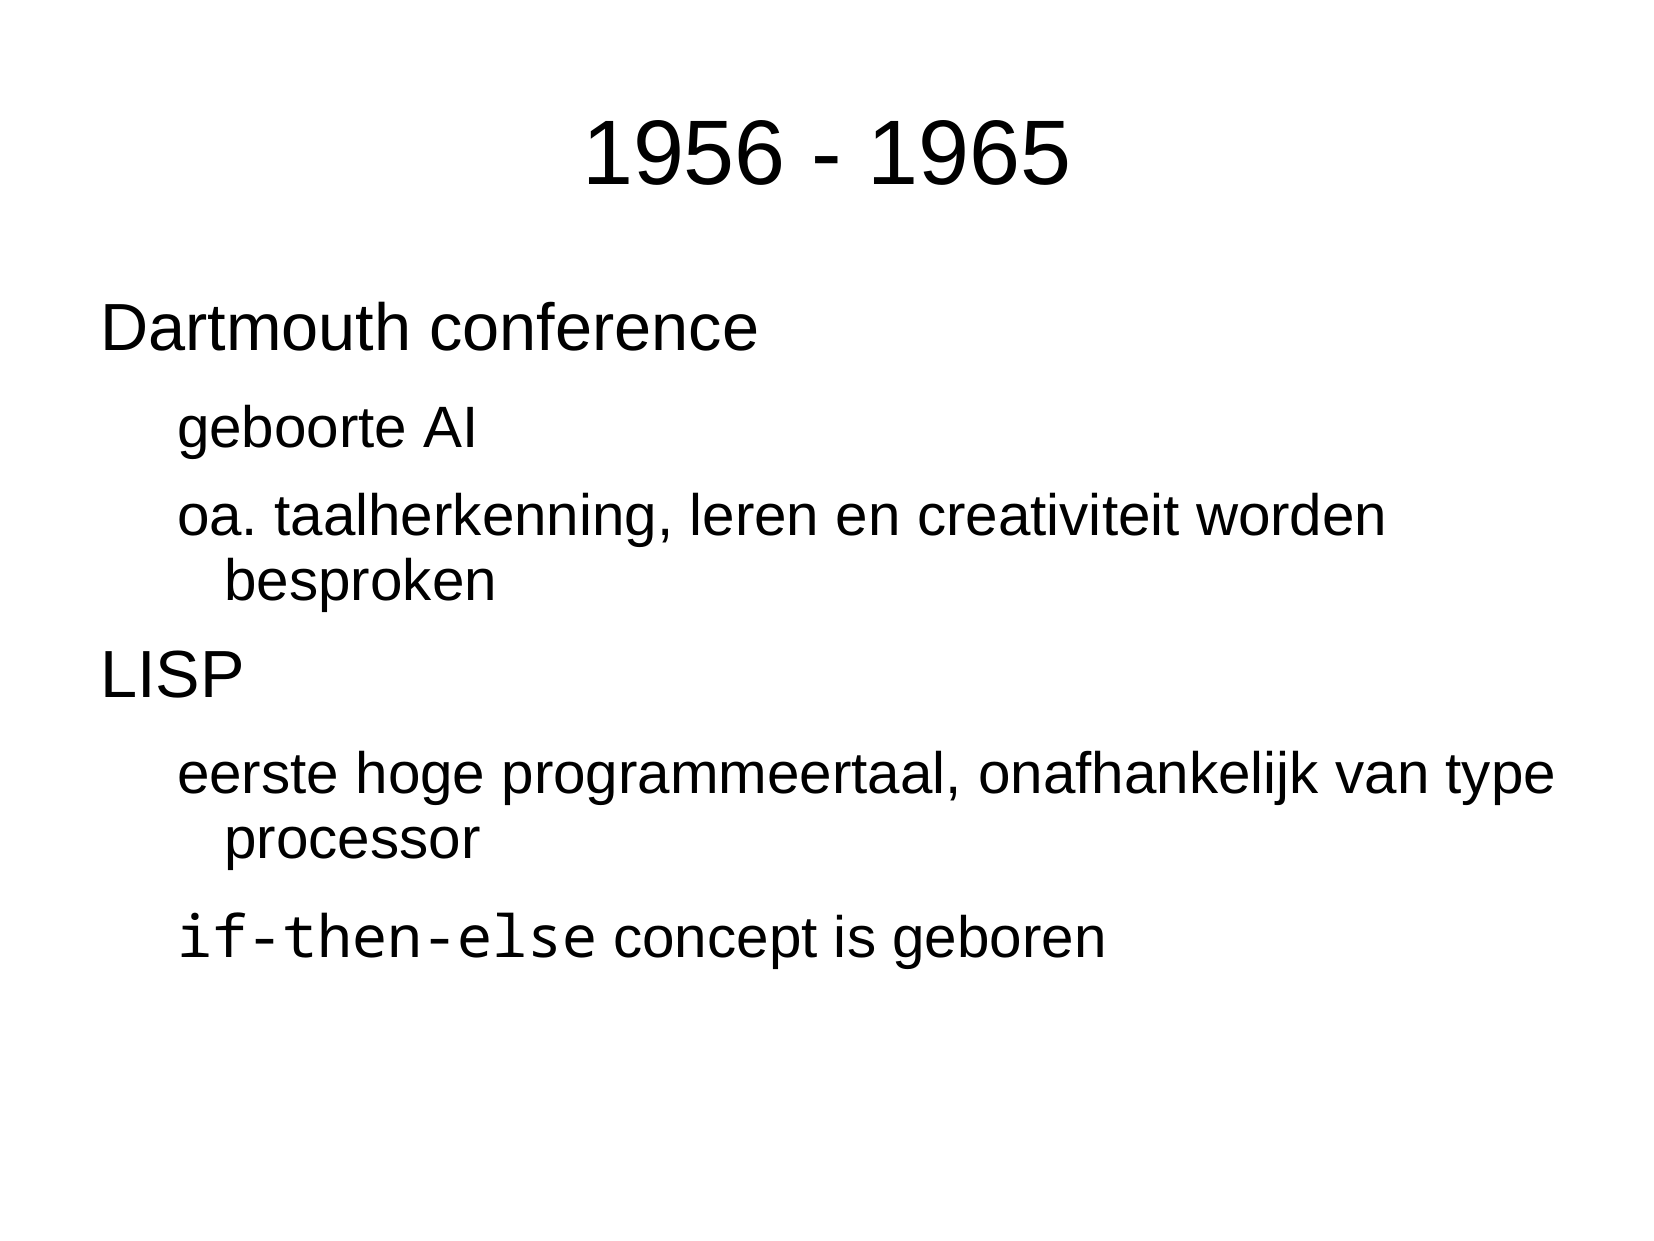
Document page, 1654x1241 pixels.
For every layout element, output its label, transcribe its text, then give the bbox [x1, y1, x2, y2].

title 1956 - 1965 [82, 49, 1571, 257]
list Dartmouth conference geboorte AI oa. taalherkenning, leren en creativiteit worden besproken LISP eerste hoge programmeertaal, onafhankelijk van type processor if-then-else concept is geboren [82, 290, 1571, 1094]
